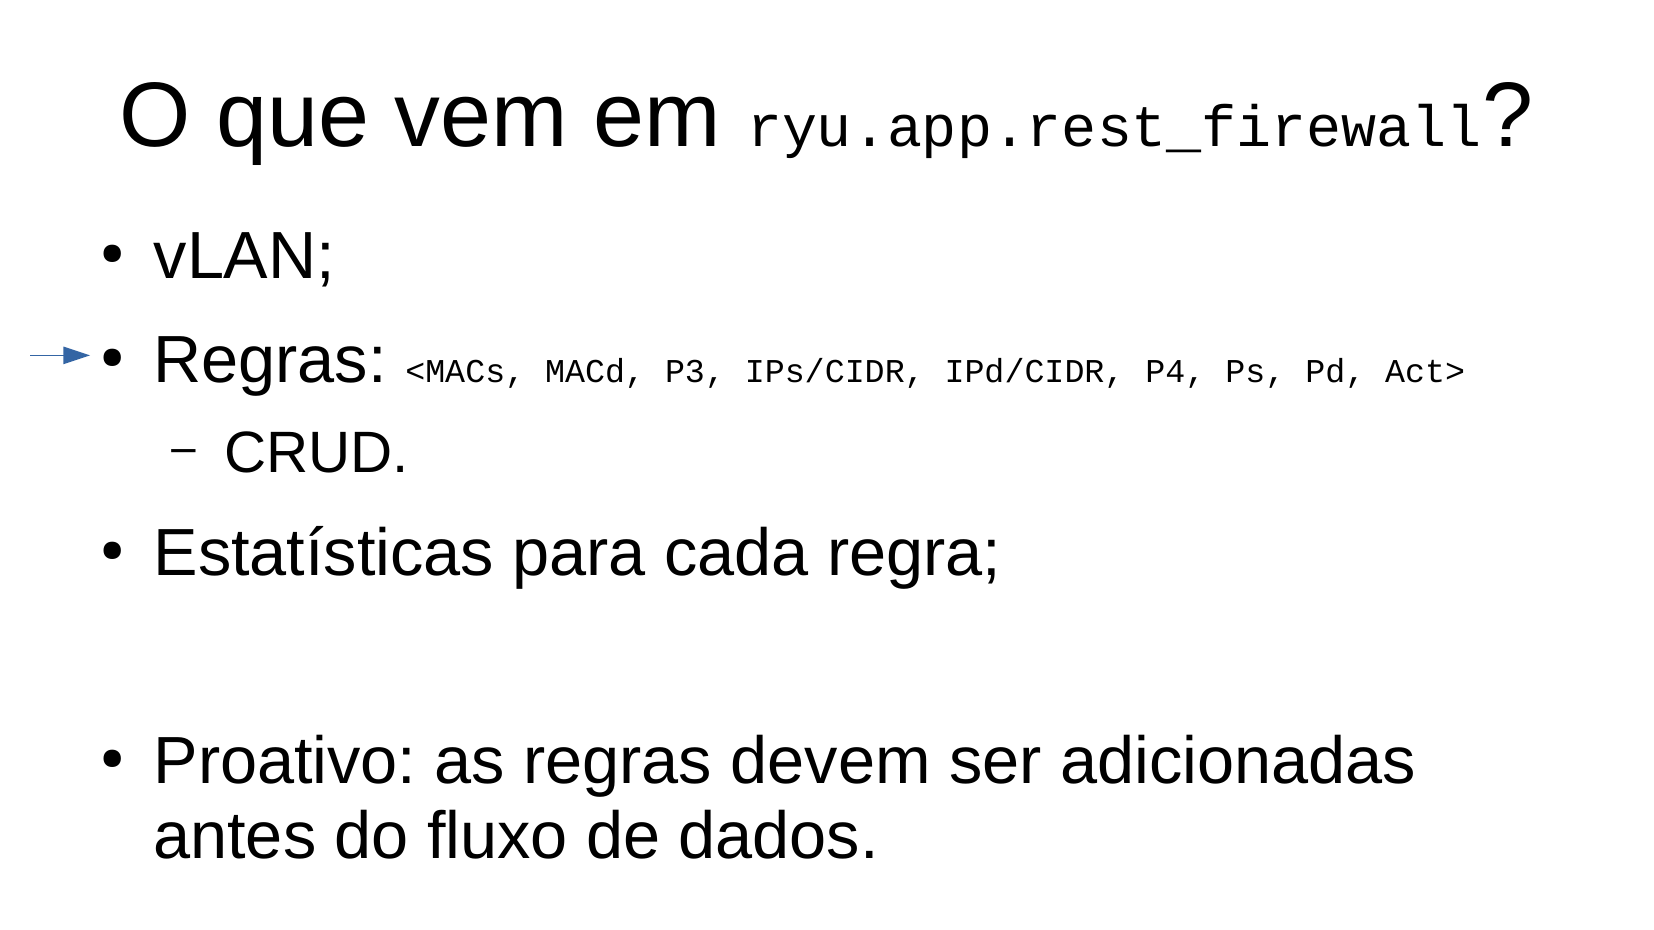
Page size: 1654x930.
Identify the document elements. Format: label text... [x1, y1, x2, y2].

list vLAN; Regras: <MACs, MACd, P3, IPs/CIDR, IPd/CIDR, P4, Ps, Pd, Act> CRUD. Estatísticas para cada regra; Proativo: as regras devem ser adicionadas antes do fluxo de dados. [82, 217, 1571, 885]
title O que vem em ryu.app.rest_firewall? [82, 37, 1571, 193]
